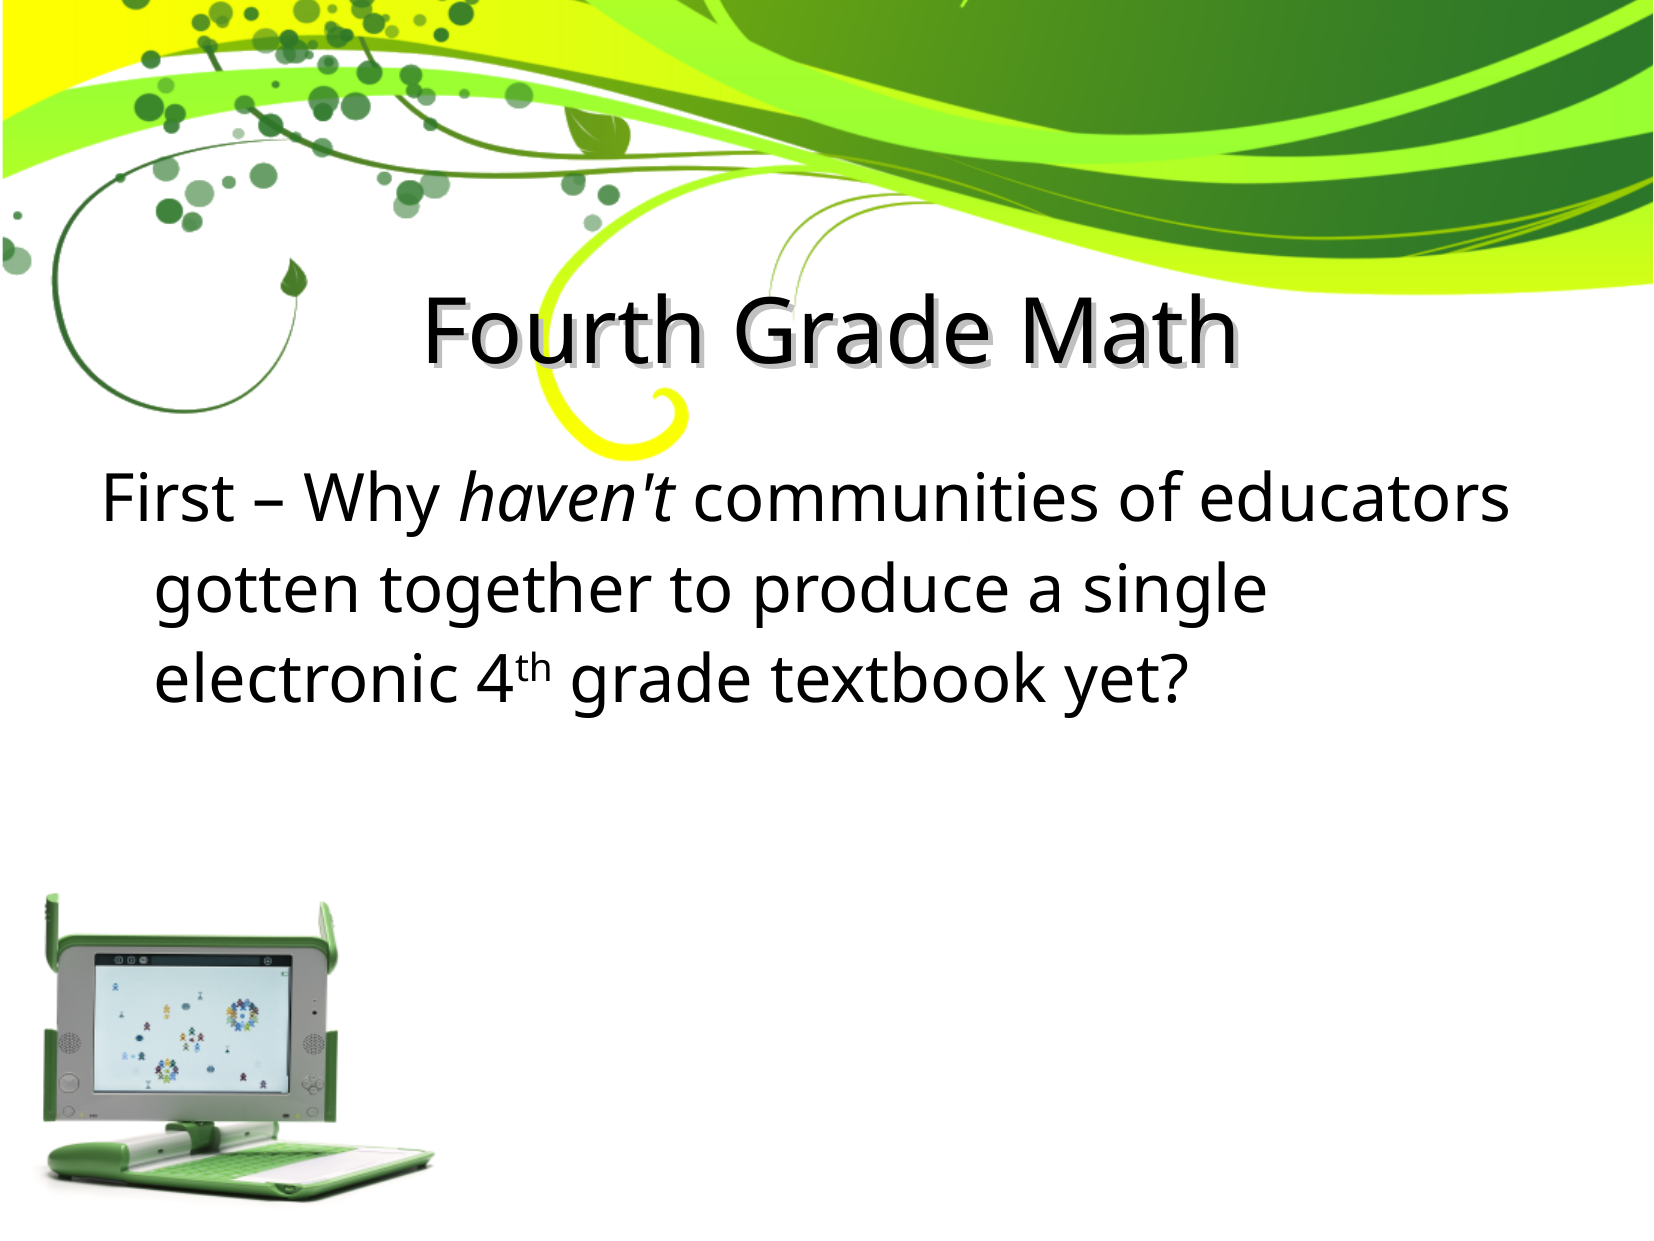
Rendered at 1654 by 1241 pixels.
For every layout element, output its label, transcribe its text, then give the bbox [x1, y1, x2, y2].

list First – Why haven't communities of educators gotten together to produce a single electronic 4th grade textbook yet? [82, 450, 1571, 1109]
picture [0, 0, 1654, 1241]
title Fourth Grade Math [87, 225, 1576, 433]
